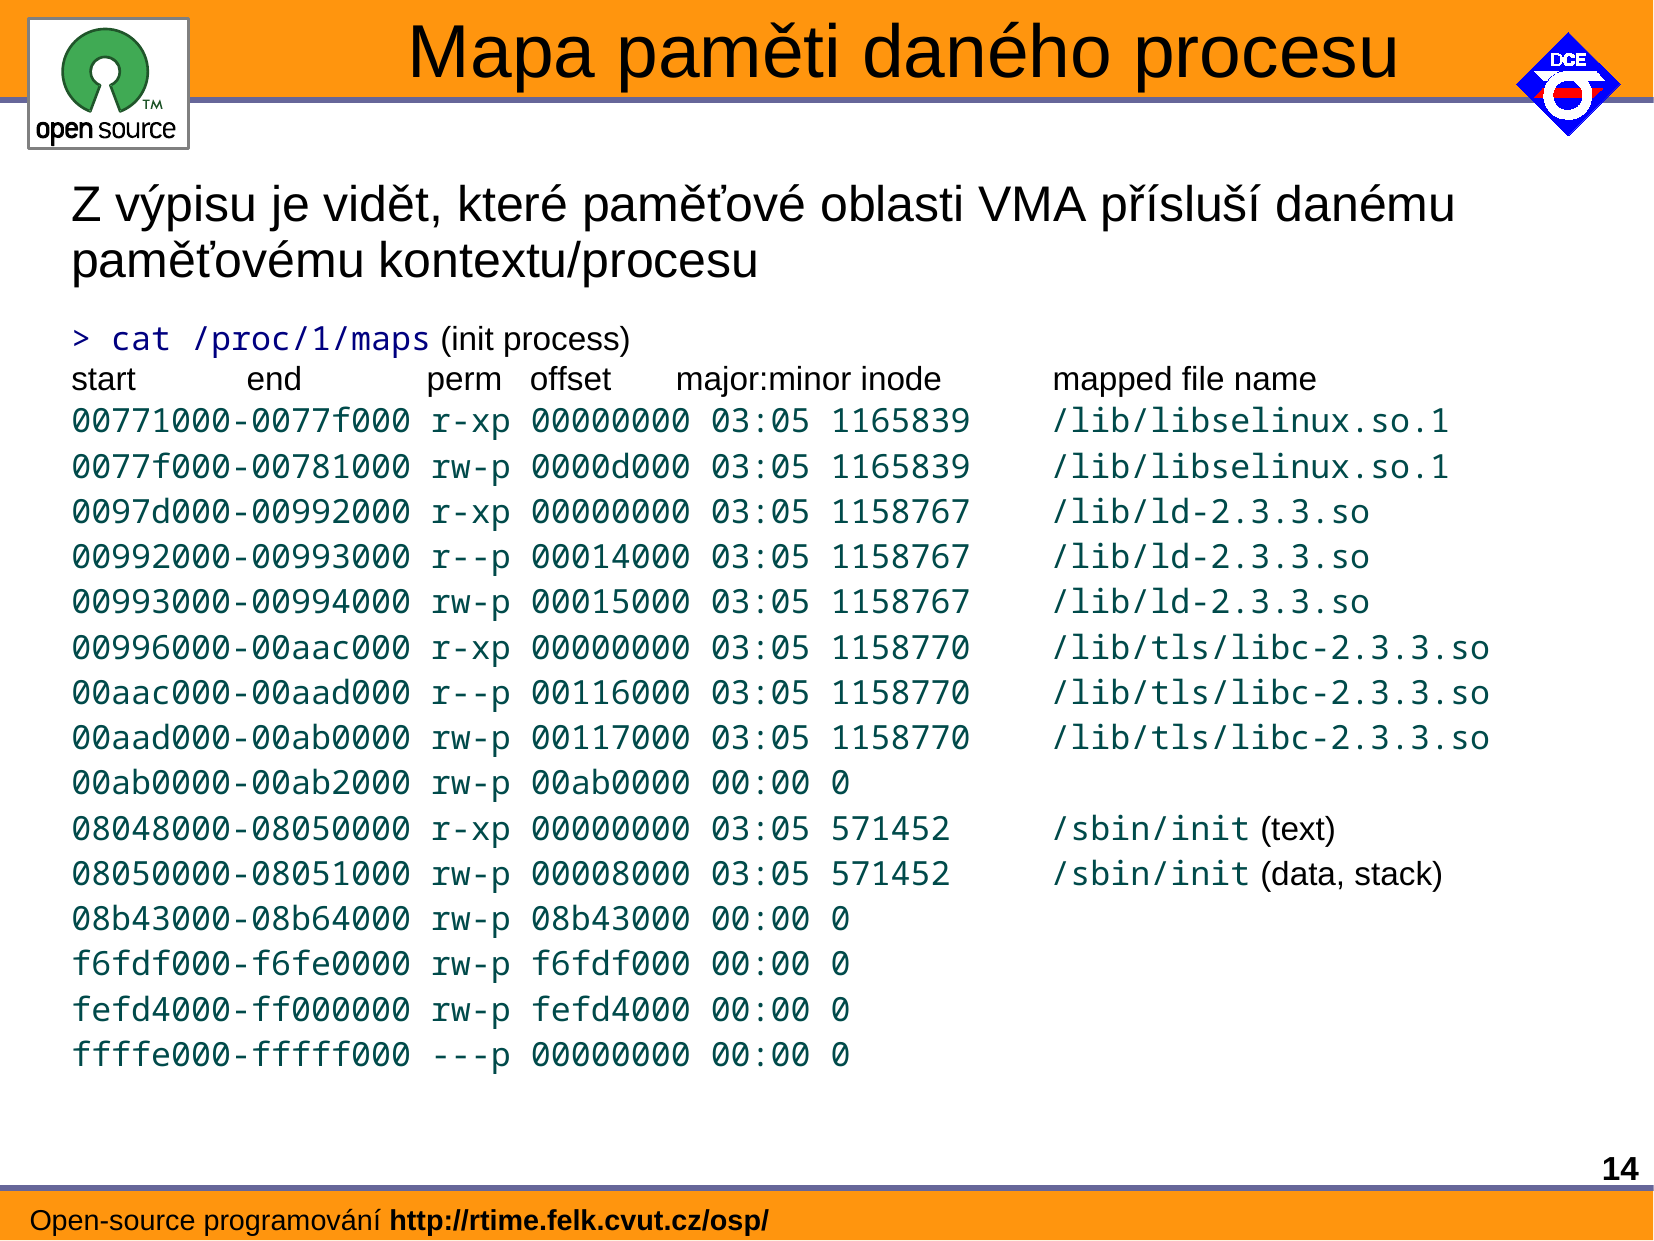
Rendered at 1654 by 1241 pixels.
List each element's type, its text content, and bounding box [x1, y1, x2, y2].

title Mapa paměti daného procesu [178, 4, 1631, 98]
list Z výpisu je vidět, které paměťové oblasti VMA přísluší danému paměťovému kontextu/procesu > cat /proc/1/maps (init process) start end perm offset major:minor inode mapped file name 00771000-0077f000 r-xp 00000000 03:05 1165839 /lib/libselinux.so.1 0077f000-00781000 rw-p 0000d000 03:05 1165839 /lib/libselinux.so.1 0097d000-00992000 r-xp 00000000 03:05 1158767 /lib/ld-2.3.3.so 00992000-00993000 r--p 00014000 03:05 1158767 /lib/ld-2.3.3.so 00993000-00994000 rw-p 00015000 03:05 1158767 /lib/ld-2.3.3.so 00996000-00aac000 r-xp 00000000 03:05 1158770 /lib/tls/libc-2.3.3.so 00aac000-00aad000 r--p 00116000 03:05 1158770 /lib/tls/libc-2.3.3.so 00aad000-00ab0000 rw-p 00117000 03:05 1158770 /lib/tls/libc-2.3.3.so 00ab0000-00ab2000 rw-p 00ab0000 00:00 0 08048000-08050000 r-xp 00000000 03:05 571452 /sbin/init (text) 08050000-08051000 rw-p 00008000 03:05 571452 /sbin/init (data, stack) 08b43000-08b64000 rw-p 08b43000 00:00 0 f6fdf000-f6fe0000 rw-p f6fdf000 00:00 0 fefd4000-ff000000 rw-p fefd4000 00:00 0 ffffe000-fffff000 ---p 00000000 00:00 0 [53, 176, 1544, 1047]
